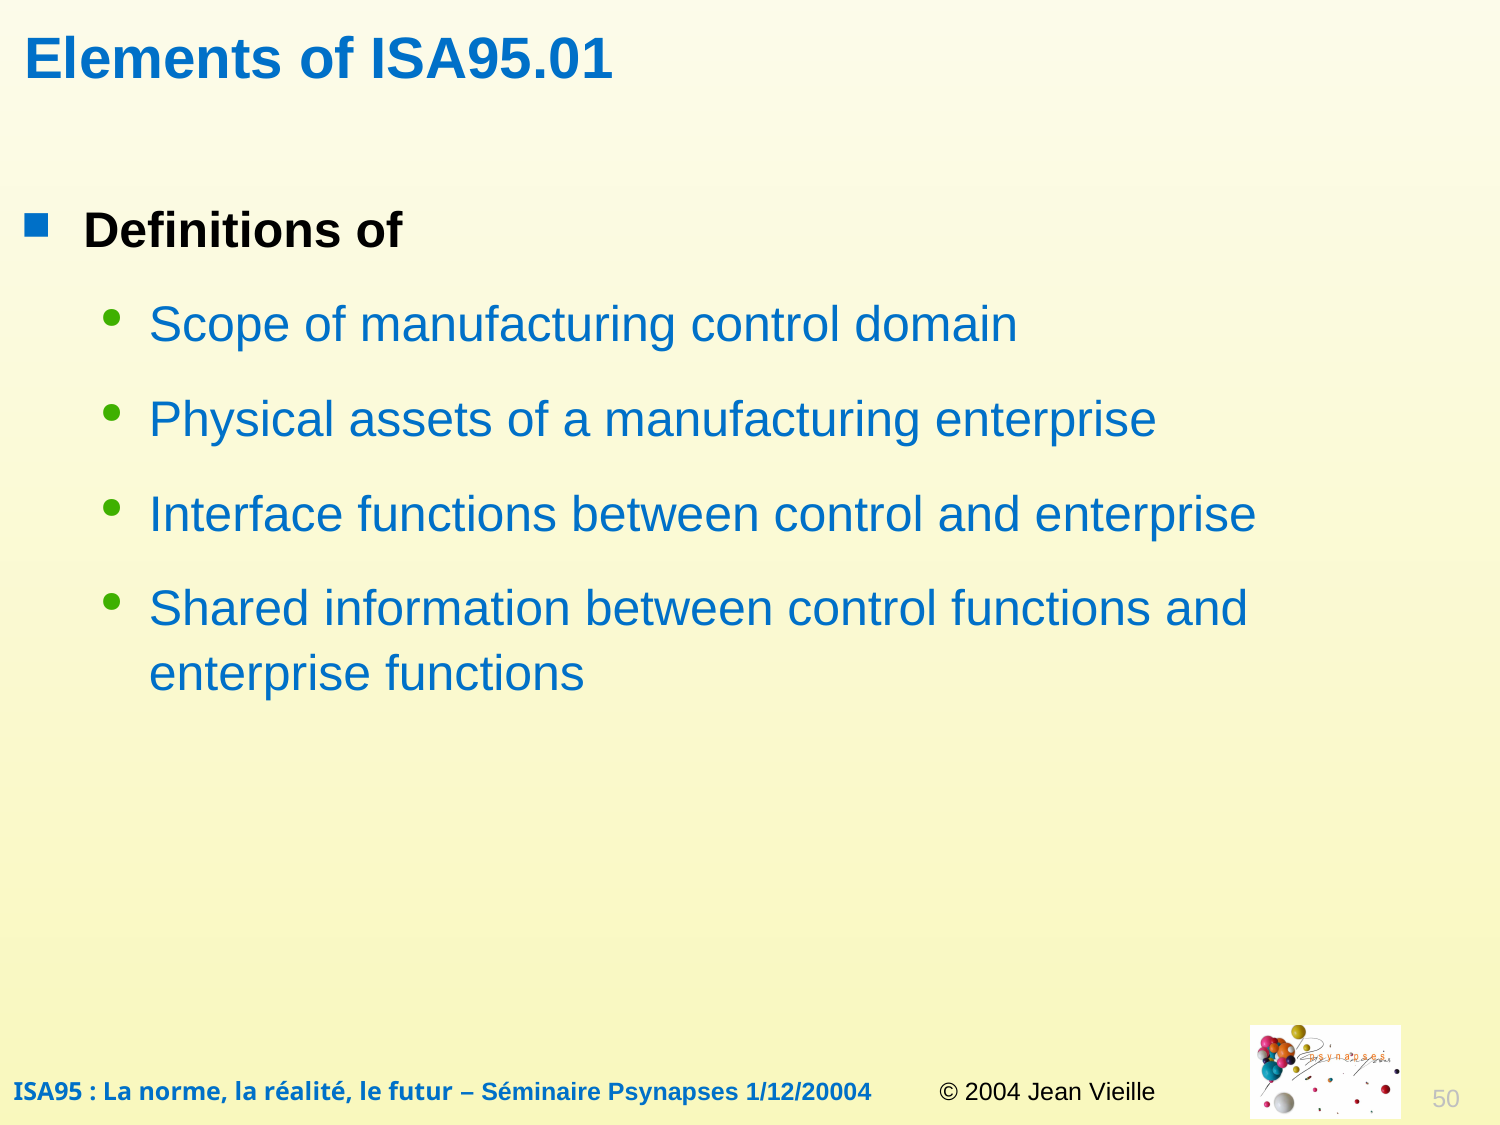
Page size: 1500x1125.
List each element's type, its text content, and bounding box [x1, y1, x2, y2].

title Elements of ISA95.01 [9, 12, 1476, 151]
list Definitions of Scope of manufacturing control domain Physical assets of a manufacturing enterprise Interface functions between control and enterprise Shared information between control functions and enterprise functions [12, 174, 1476, 1026]
picture [1250, 1026, 1401, 1119]
